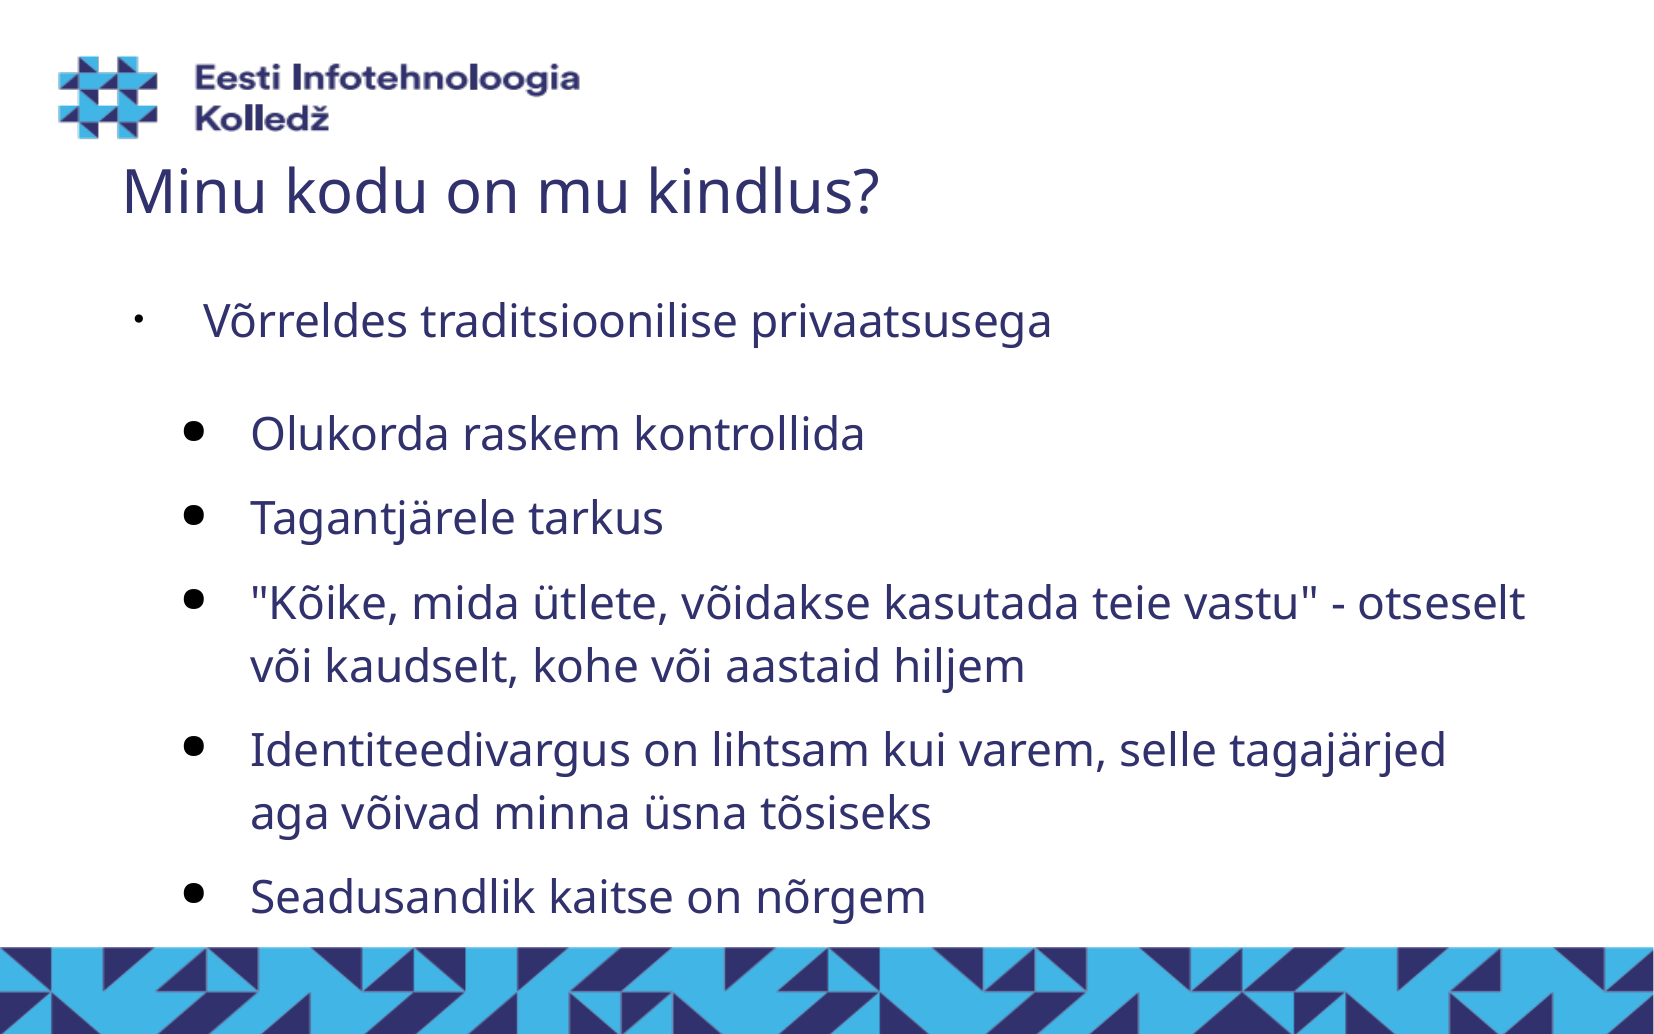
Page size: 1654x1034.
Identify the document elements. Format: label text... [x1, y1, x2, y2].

title Minu kodu on mu kindlus? [121, 103, 1534, 276]
list Võrreldes traditsioonilise privaatsusega Olukorda raskem kontrollida Tagantjärele tarkus "Kõike, mida ütlete, võidakse kasutada teie vastu" - otseselt või kaudselt, kohe või aastaid hiljem Identiteedivargus on lihtsam kui varem, selle tagajärjed aga võivad minna üsna tõsiseks Seadusandlik kaitse on nõrgem [121, 287, 1534, 939]
